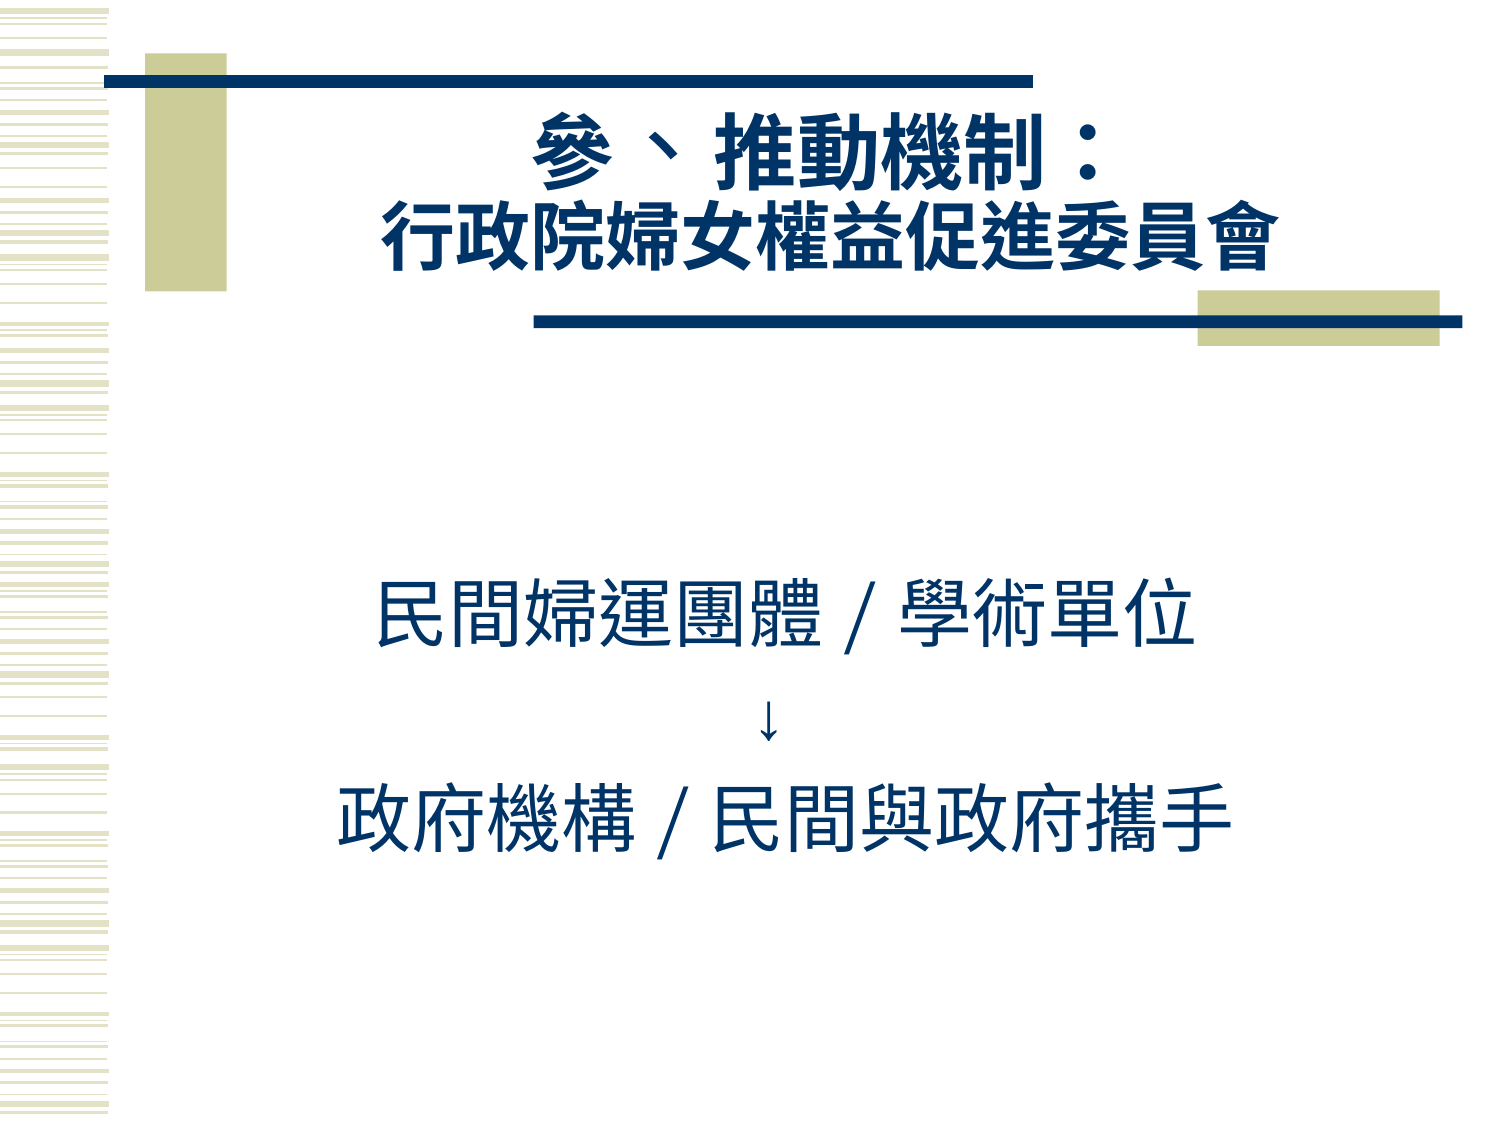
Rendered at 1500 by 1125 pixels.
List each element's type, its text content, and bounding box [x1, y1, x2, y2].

list 民間婦運團體/學術單位 ↓ 政府機構/民間與政府攜手 [132, 363, 1439, 1000]
title 參、推動機制： 行政院婦女權益促進委員會 [225, 99, 1436, 288]
